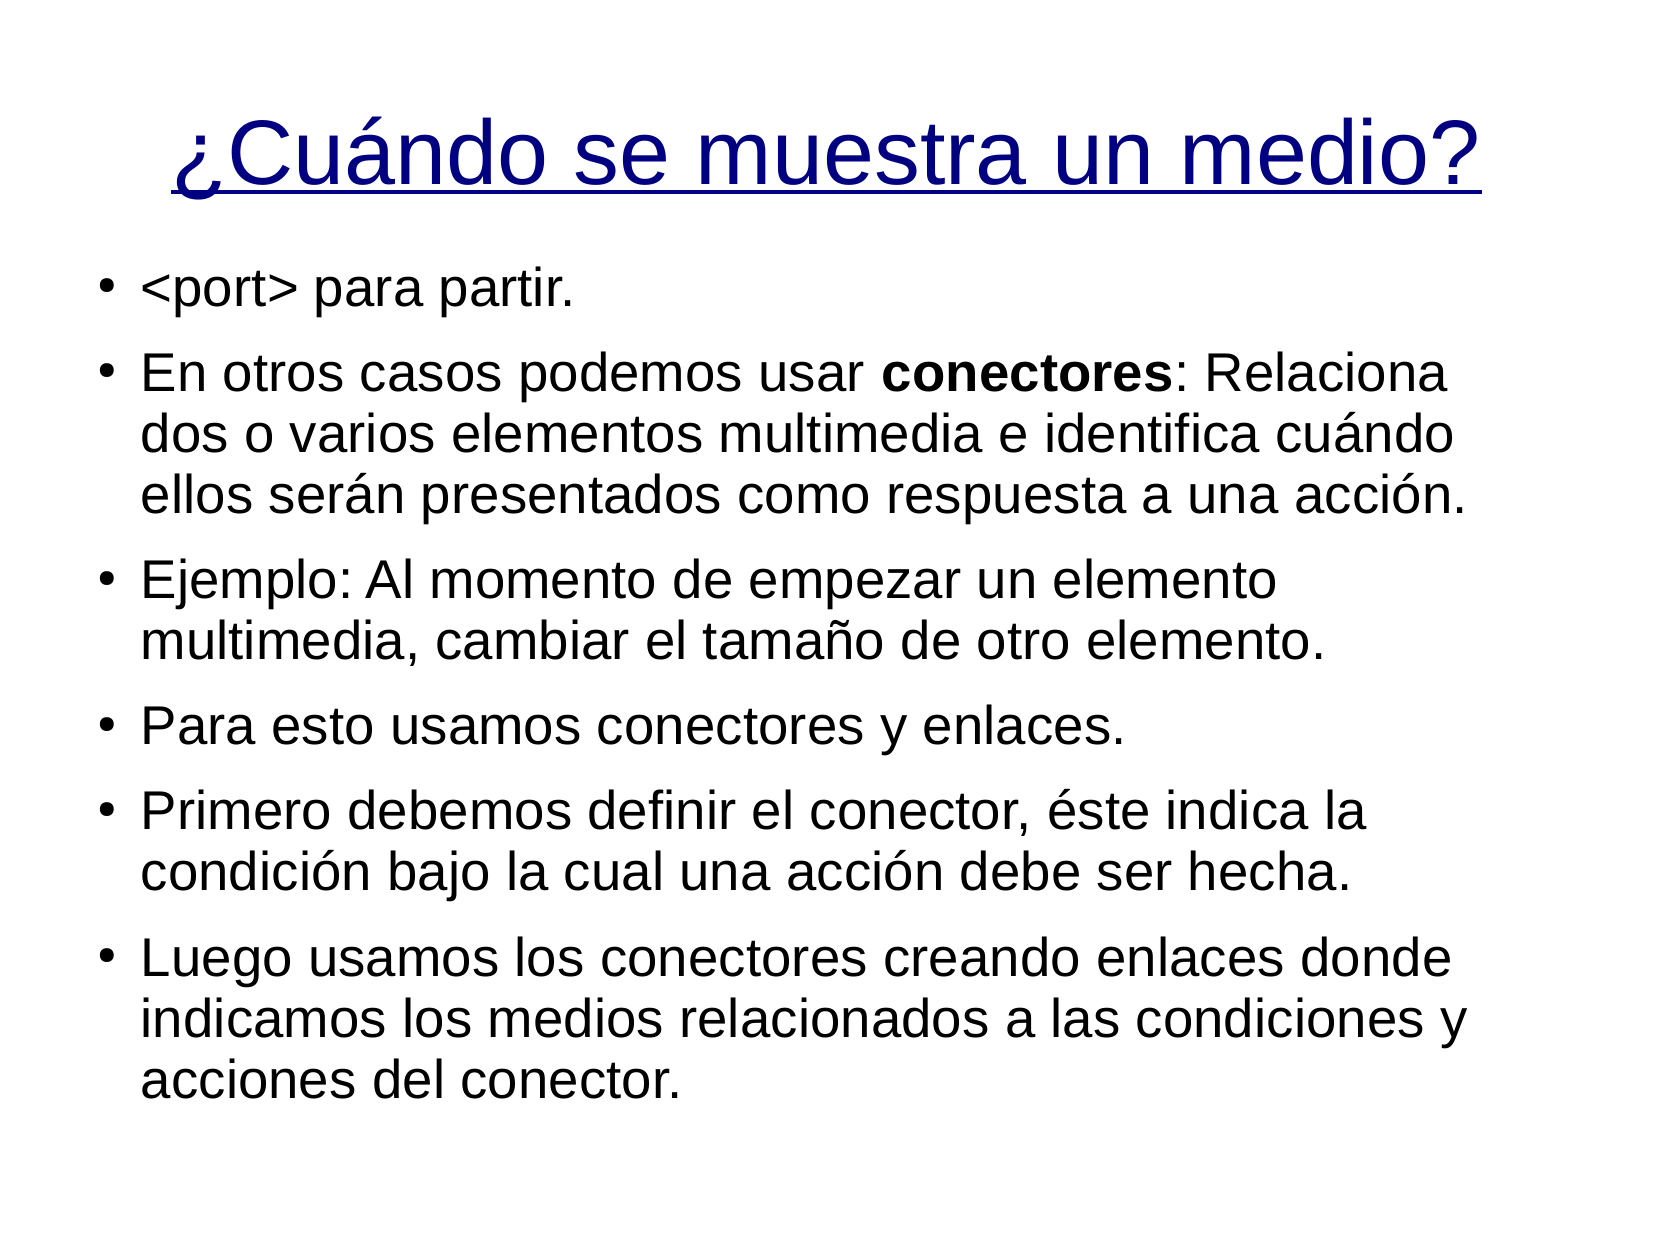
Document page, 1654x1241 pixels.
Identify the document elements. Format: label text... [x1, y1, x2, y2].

title ¿Cuándo se muestra un medio? [82, 49, 1571, 257]
list <port> para partir. En otros casos podemos usar conectores: Relaciona dos o varios elementos multimedia e identifica cuándo ellos serán presentados como respuesta a una acción. Ejemplo: Al momento de empezar un elemento multimedia, cambiar el tamaño de otro elemento. Para esto usamos conectores y enlaces. Primero debemos definir el conector, éste indica la condición bajo la cual una acción debe ser hecha. Luego usamos los conectores creando enlaces donde indicamos los medios relacionados a las condiciones y acciones del conector. [82, 256, 1538, 1129]
